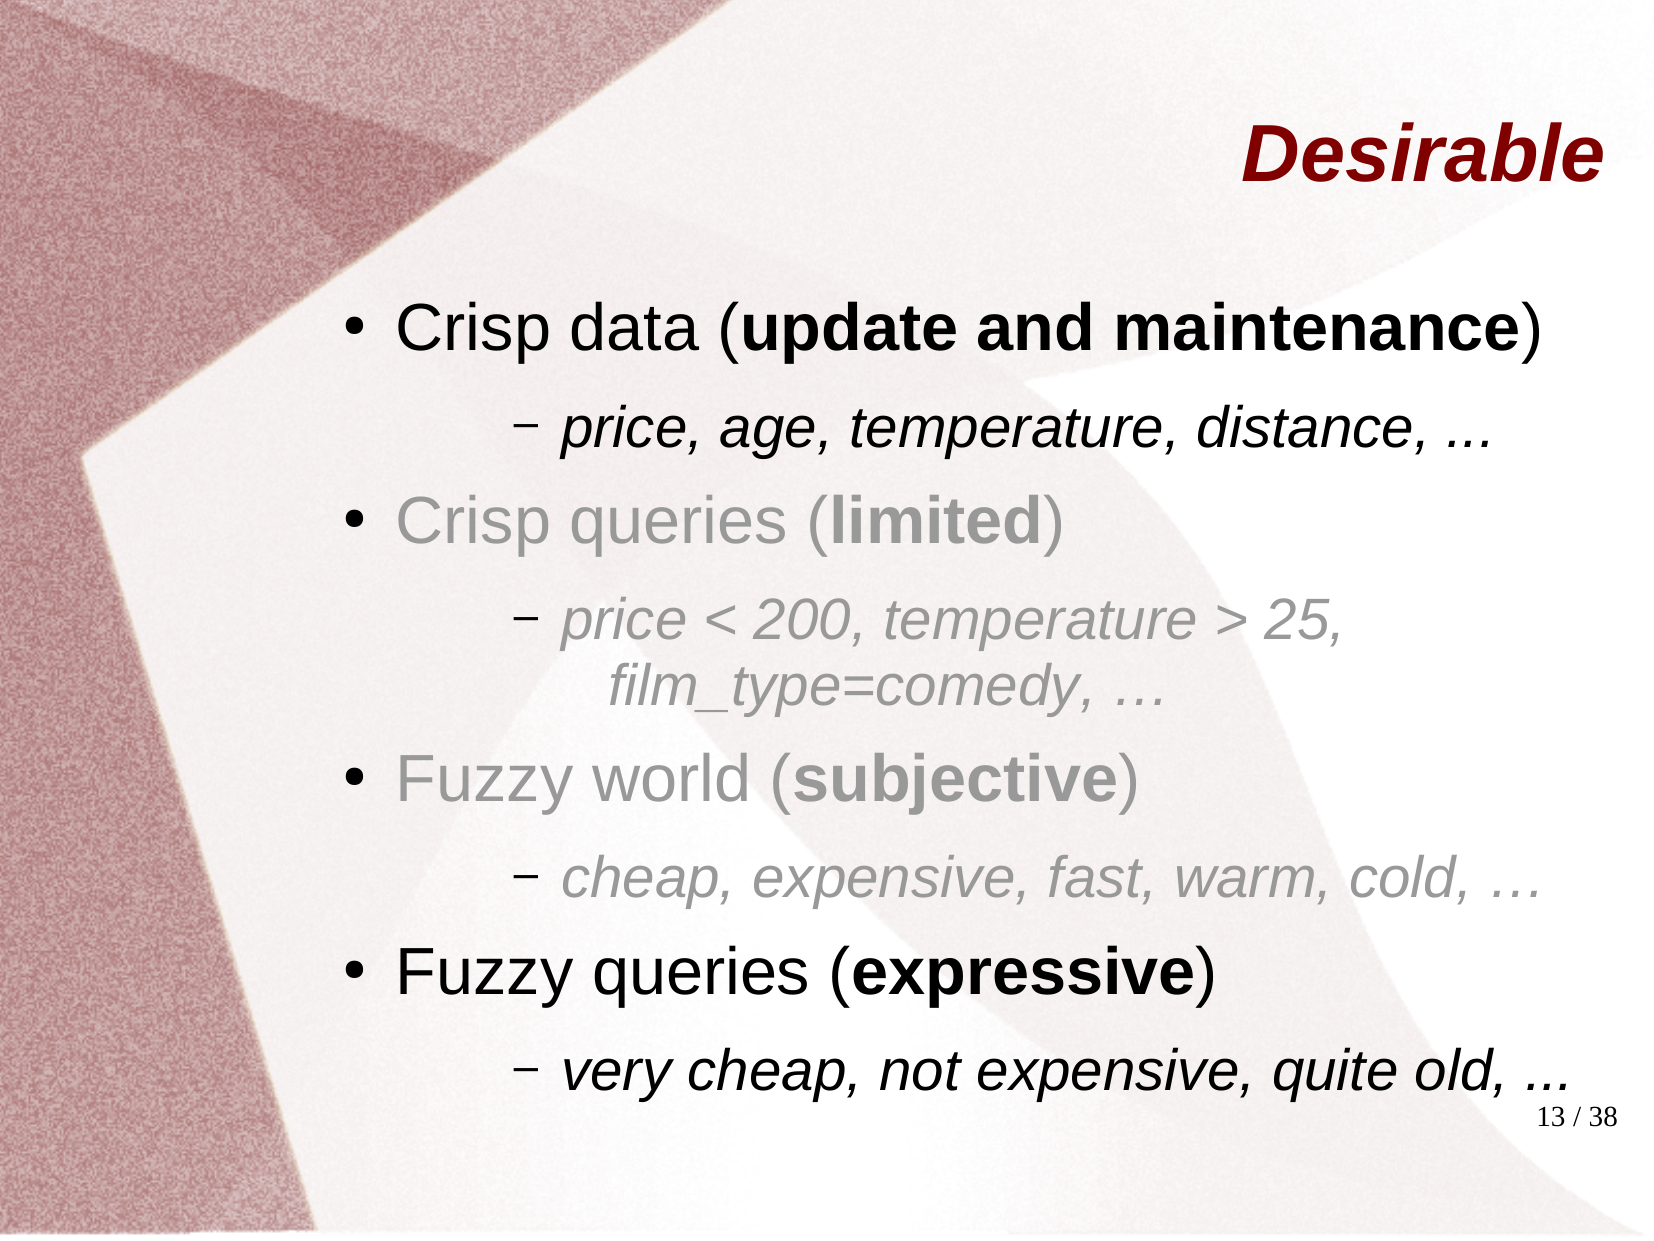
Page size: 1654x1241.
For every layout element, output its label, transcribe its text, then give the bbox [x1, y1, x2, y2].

title Desirable [596, 49, 1607, 257]
picture [0, 0, 1654, 1241]
list Crisp data (update and maintenance) price, age, temperature, distance, ... Crisp queries (limited) price < 200, temperature > 25, film_type=comedy, … Fuzzy world (subjective) cheap, expensive, fast, warm, cold, … Fuzzy queries (expressive) very cheap, not expensive, quite old, ... [324, 290, 1601, 1202]
